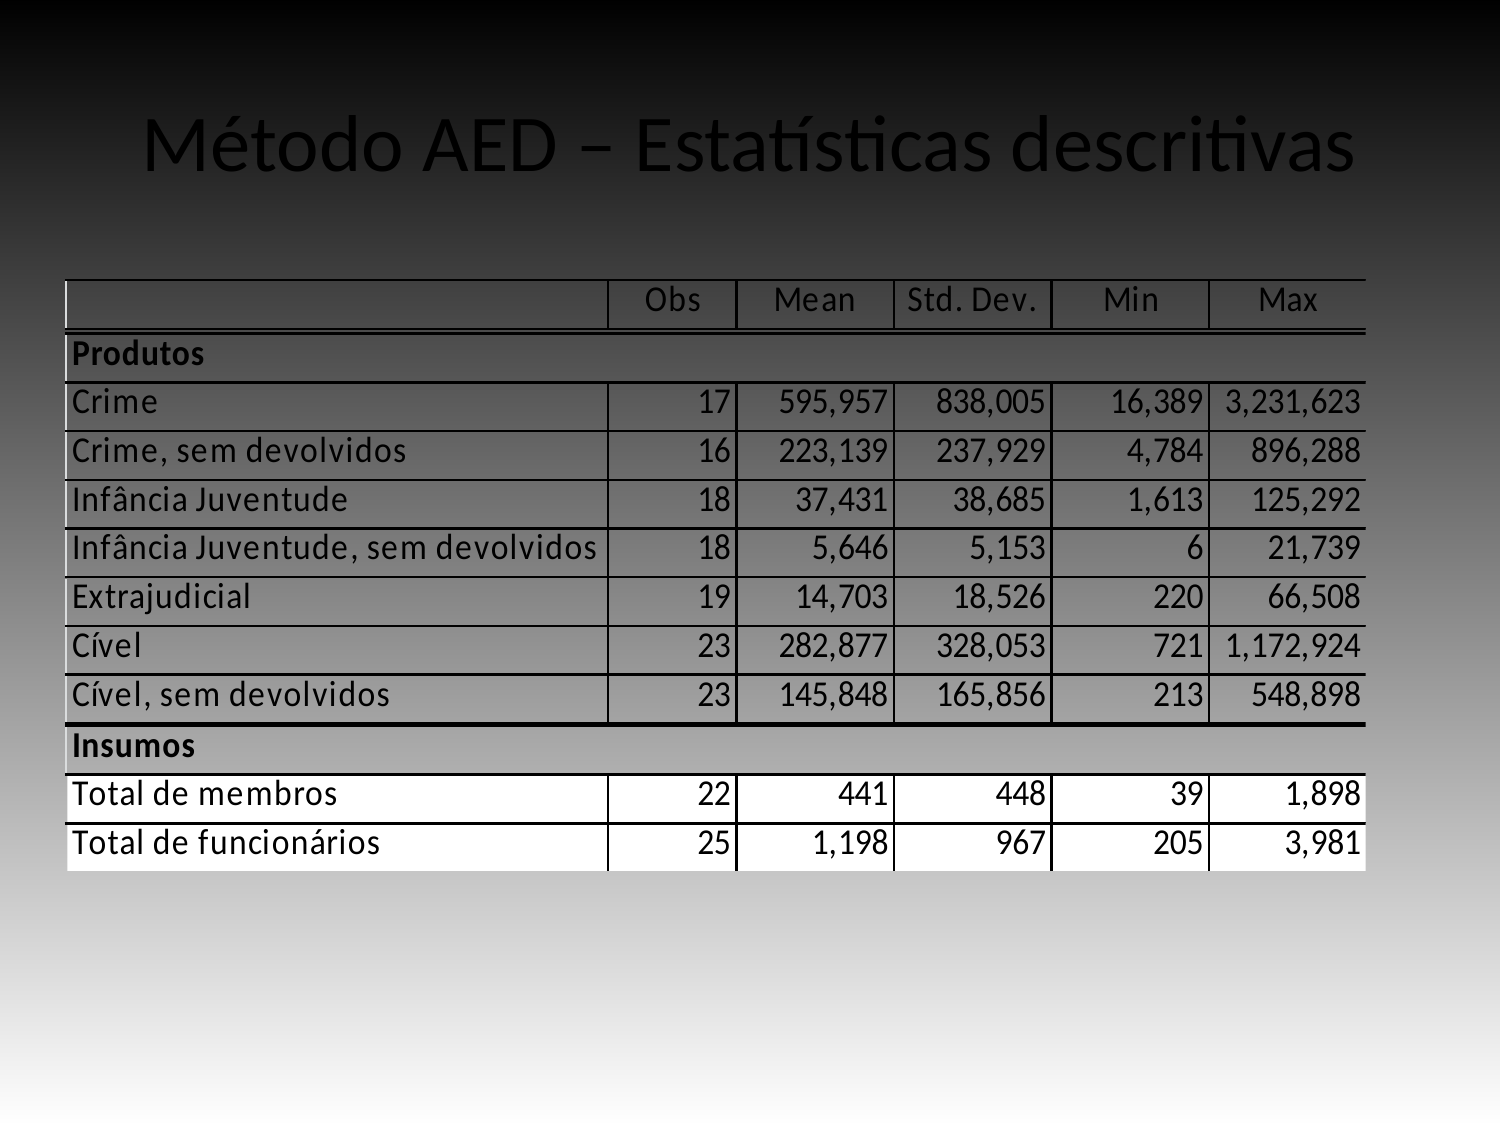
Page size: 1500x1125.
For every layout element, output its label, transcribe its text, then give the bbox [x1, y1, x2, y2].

title Método AED – Estatísticas descritivas [75, 45, 1425, 233]
picture [64, 278, 1369, 874]
